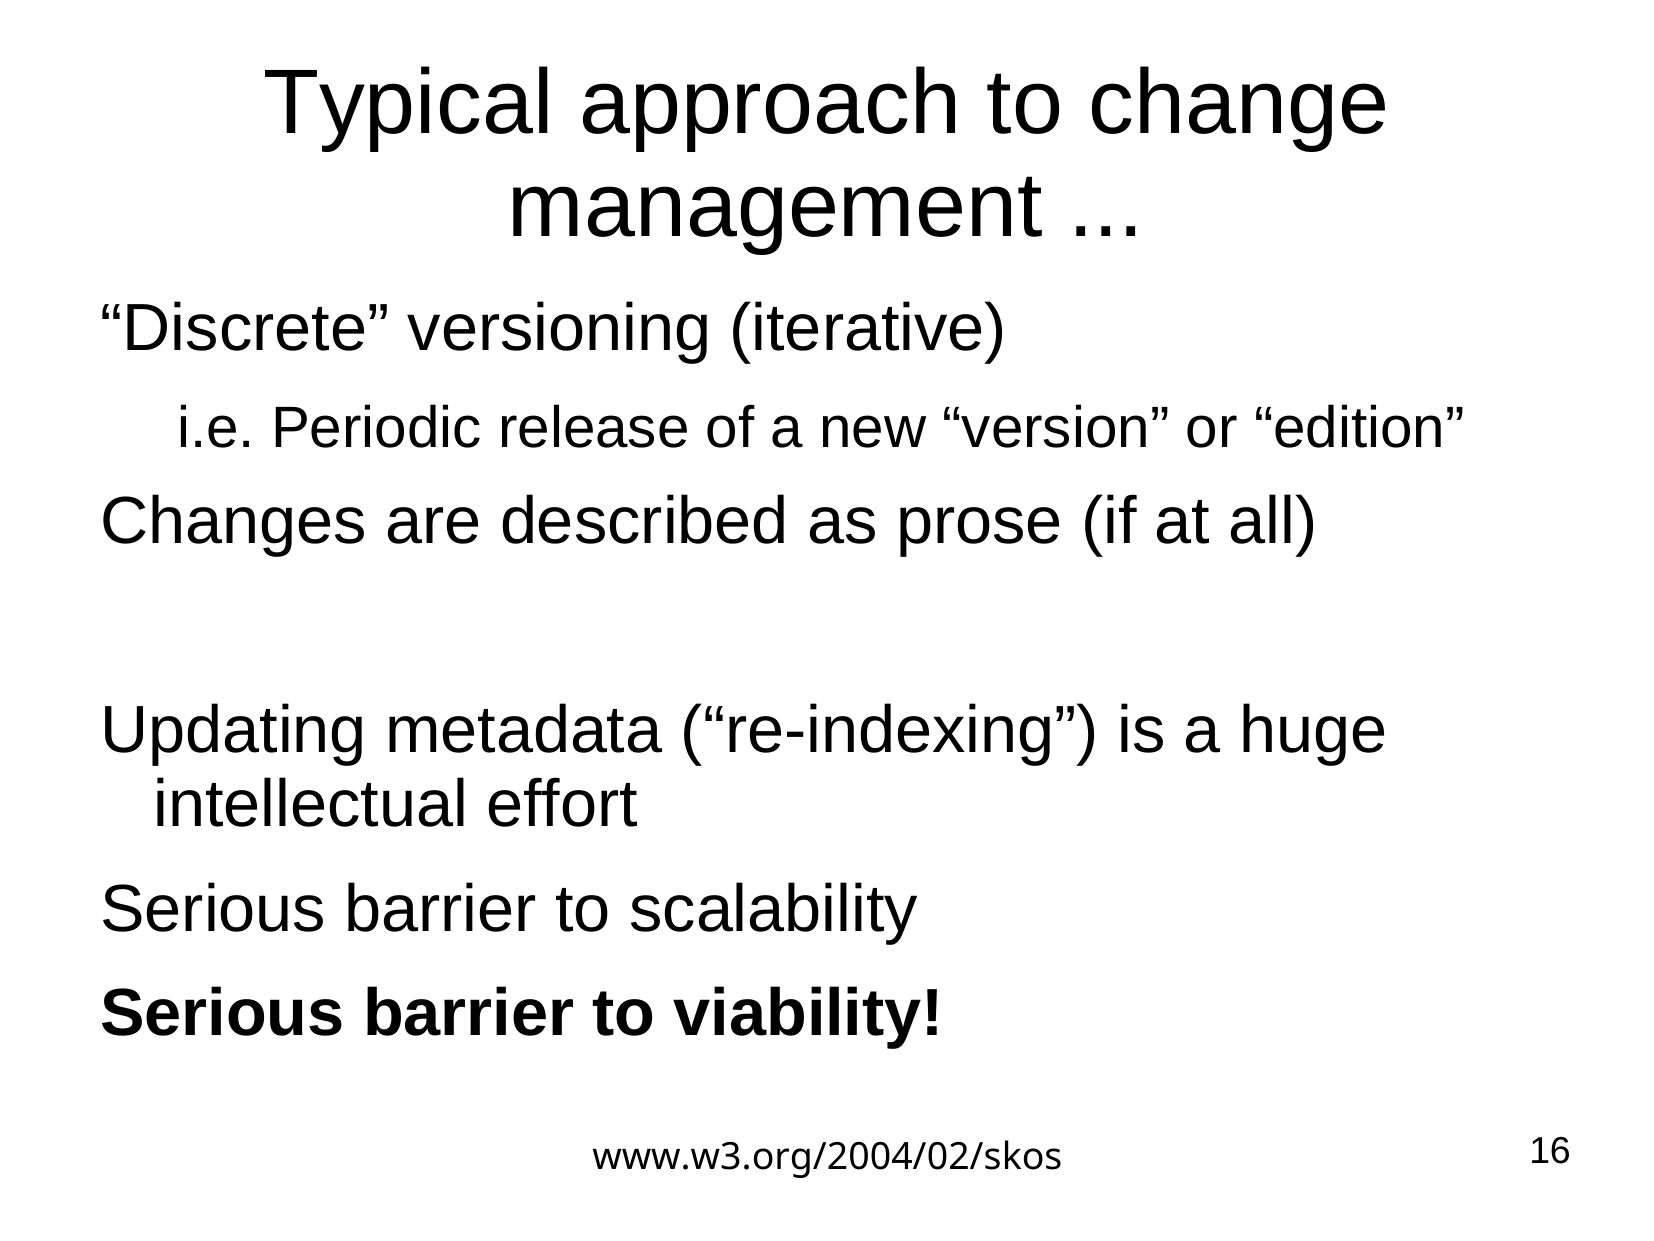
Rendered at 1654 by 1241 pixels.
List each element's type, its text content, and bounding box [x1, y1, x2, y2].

title Typical approach to change management ... [82, 49, 1571, 257]
list “Discrete” versioning (iterative) i.e. Periodic release of a new “version” or “edition” Changes are described as prose (if at all) Updating metadata (“re-indexing”) is a huge intellectual effort Serious barrier to scalability Serious barrier to viability! [82, 290, 1571, 1109]
